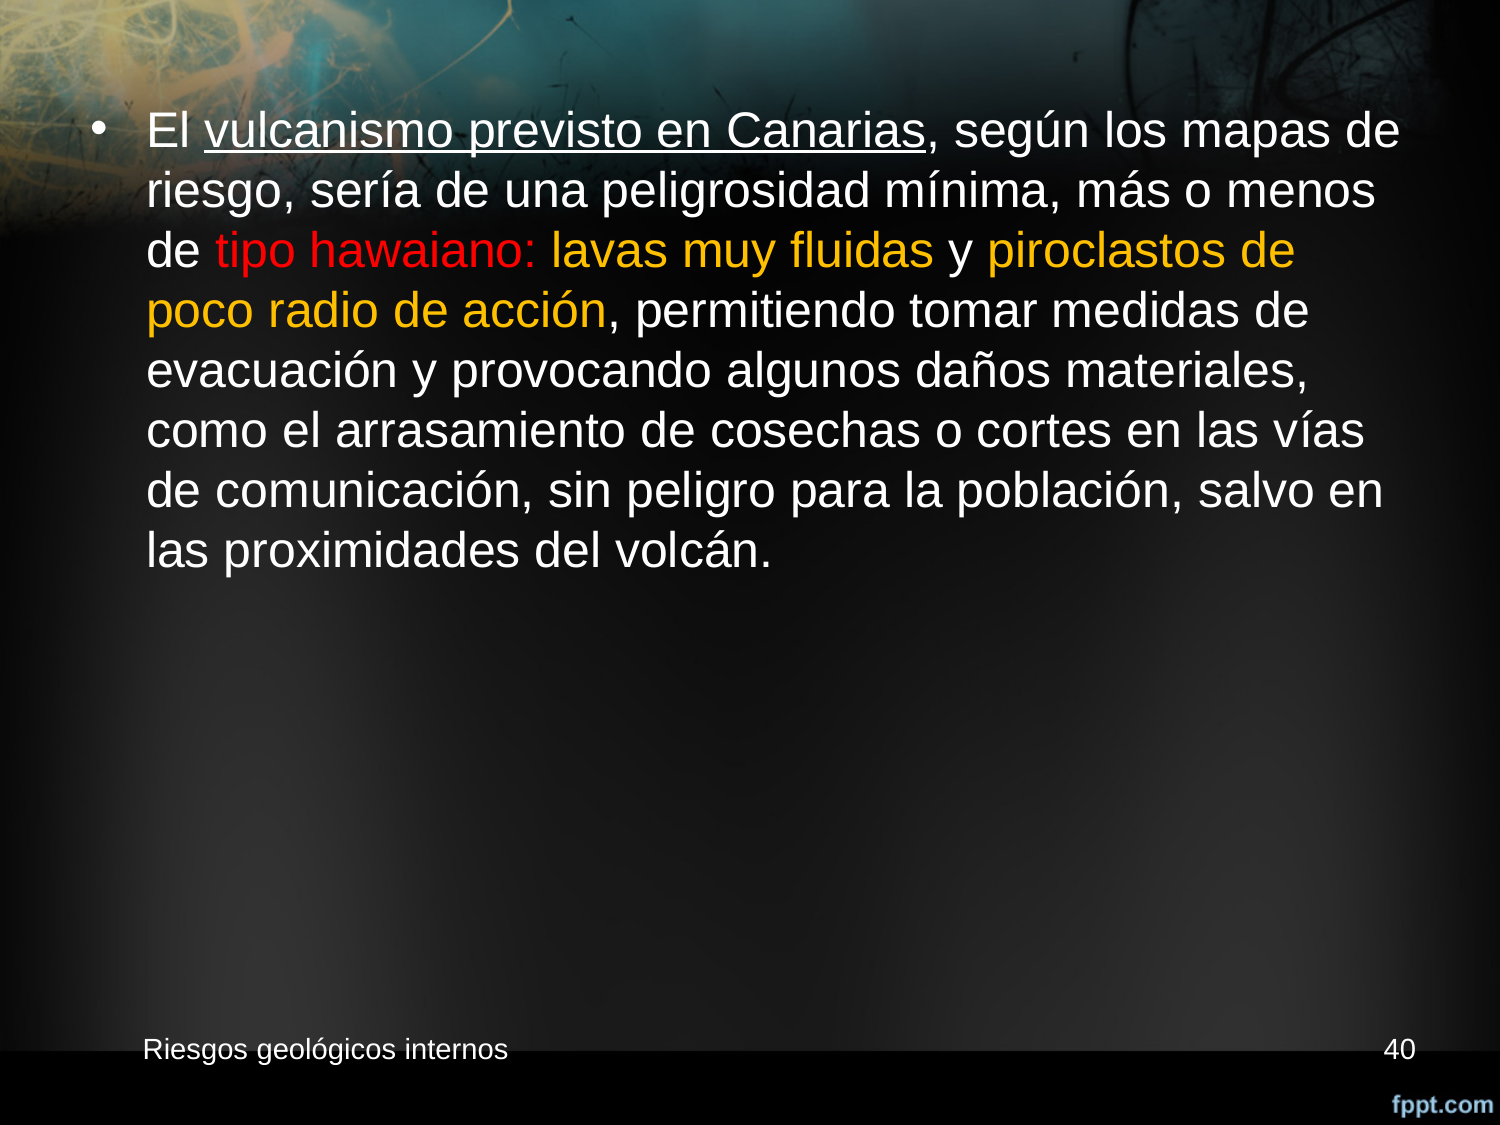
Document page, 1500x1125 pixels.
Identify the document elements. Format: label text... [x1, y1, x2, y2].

list El vulcanismo previsto en Canarias, según los mapas de riesgo, sería de una peligrosidad mínima, más o menos de tipo hawaiano: lavas muy fluidas y piroclastos de poco radio de acción, permitiendo tomar medidas de evacuación y provocando algunos daños materiales, como el arrasamiento de cosechas o cortes en las vías de comunicación, sin peligro para la población, salvo en las proximidades del volcán. [75, 90, 1426, 1005]
text_box <número> [1080, 1023, 1431, 1102]
text_box Riesgos geológicos internos [88, 1023, 564, 1102]
picture [0, 0, 1500, 1125]
